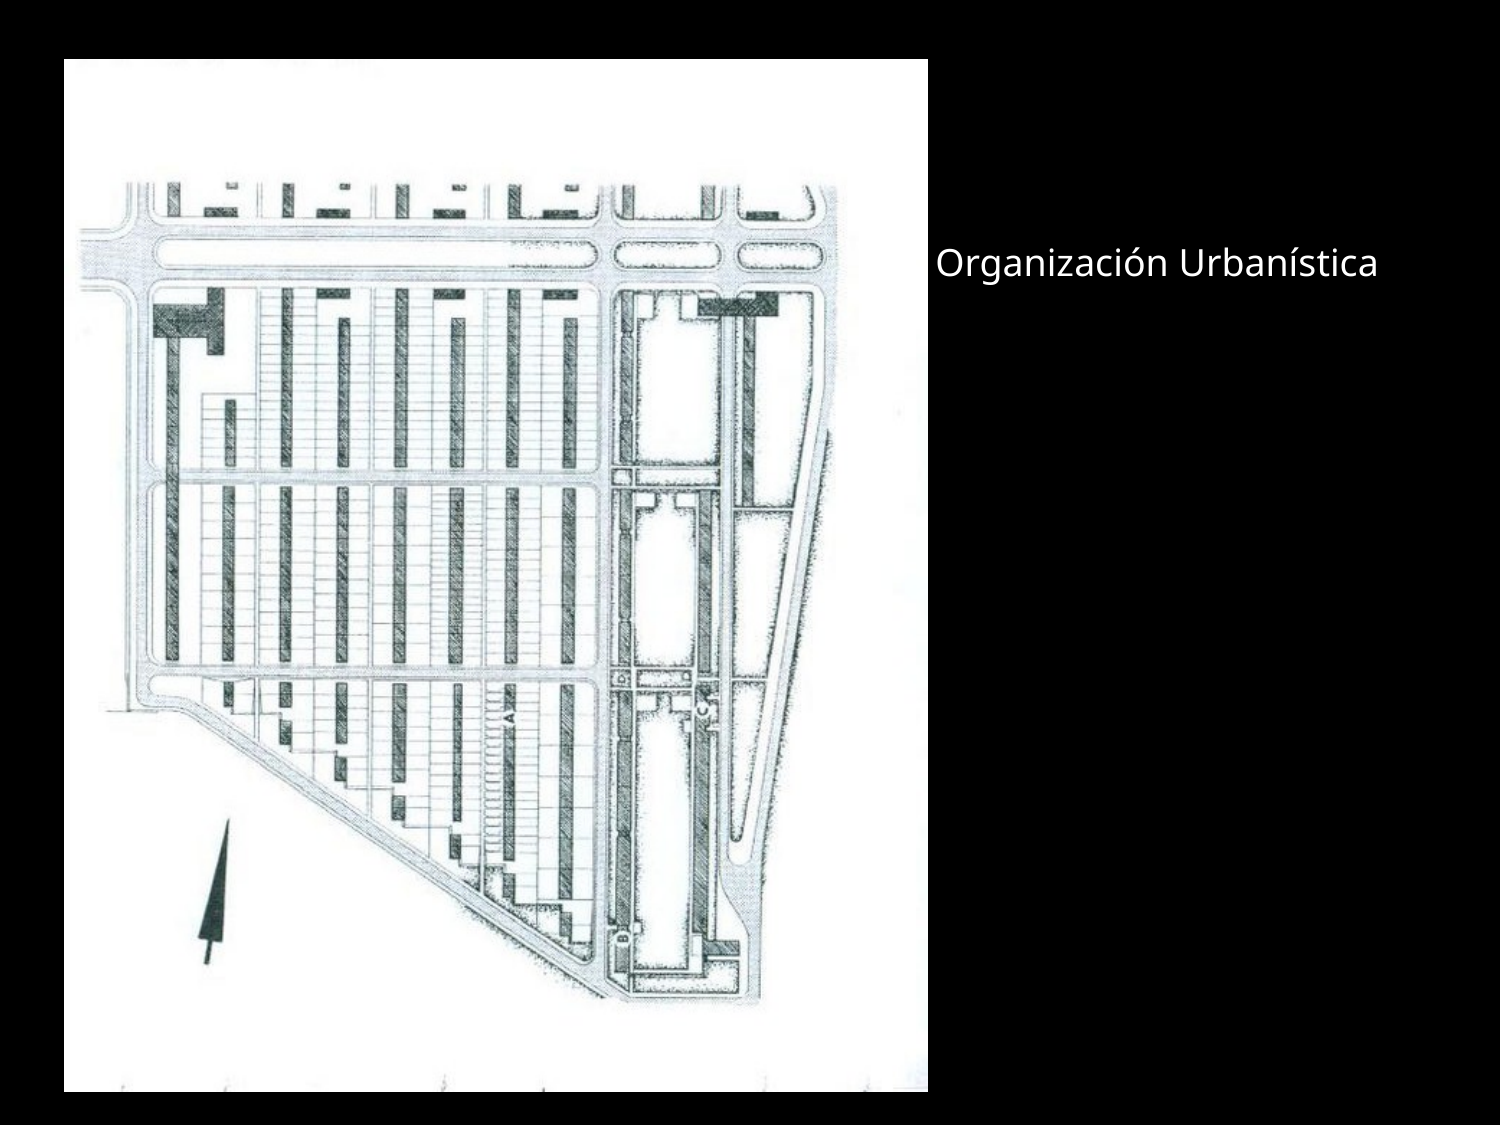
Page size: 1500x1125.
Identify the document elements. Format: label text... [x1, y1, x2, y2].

picture [64, 59, 928, 1092]
text_box Organización Urbanística [920, 231, 1500, 293]
